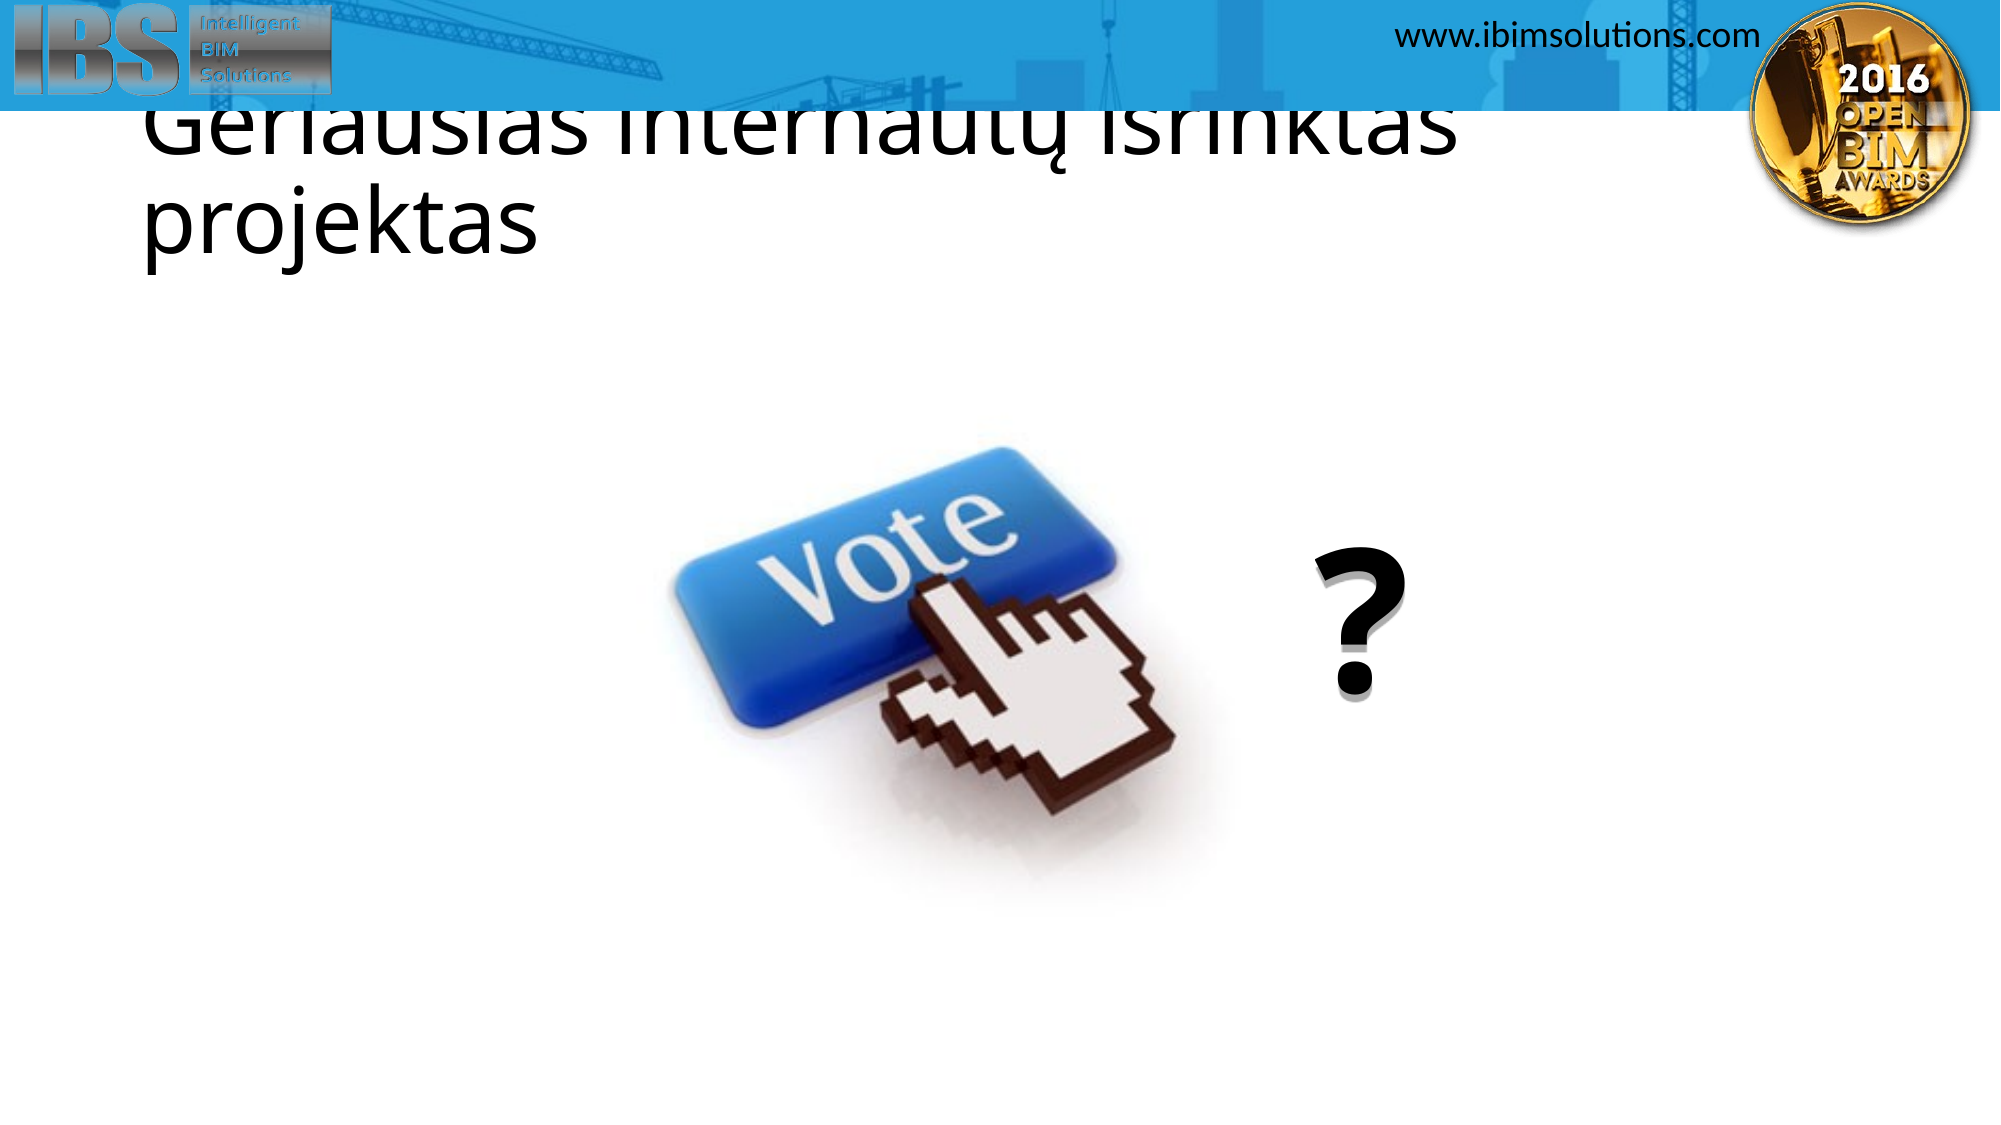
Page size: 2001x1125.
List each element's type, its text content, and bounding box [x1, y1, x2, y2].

text_box www.ibimsolutions.com [1379, 2, 1796, 66]
picture [0, 0, 1668, 111]
text_box ? [1315, 512, 1470, 730]
picture [1671, 0, 2000, 238]
title Geriausias internautų išrinktas projektas [125, 111, 1851, 283]
picture [569, 348, 1315, 934]
